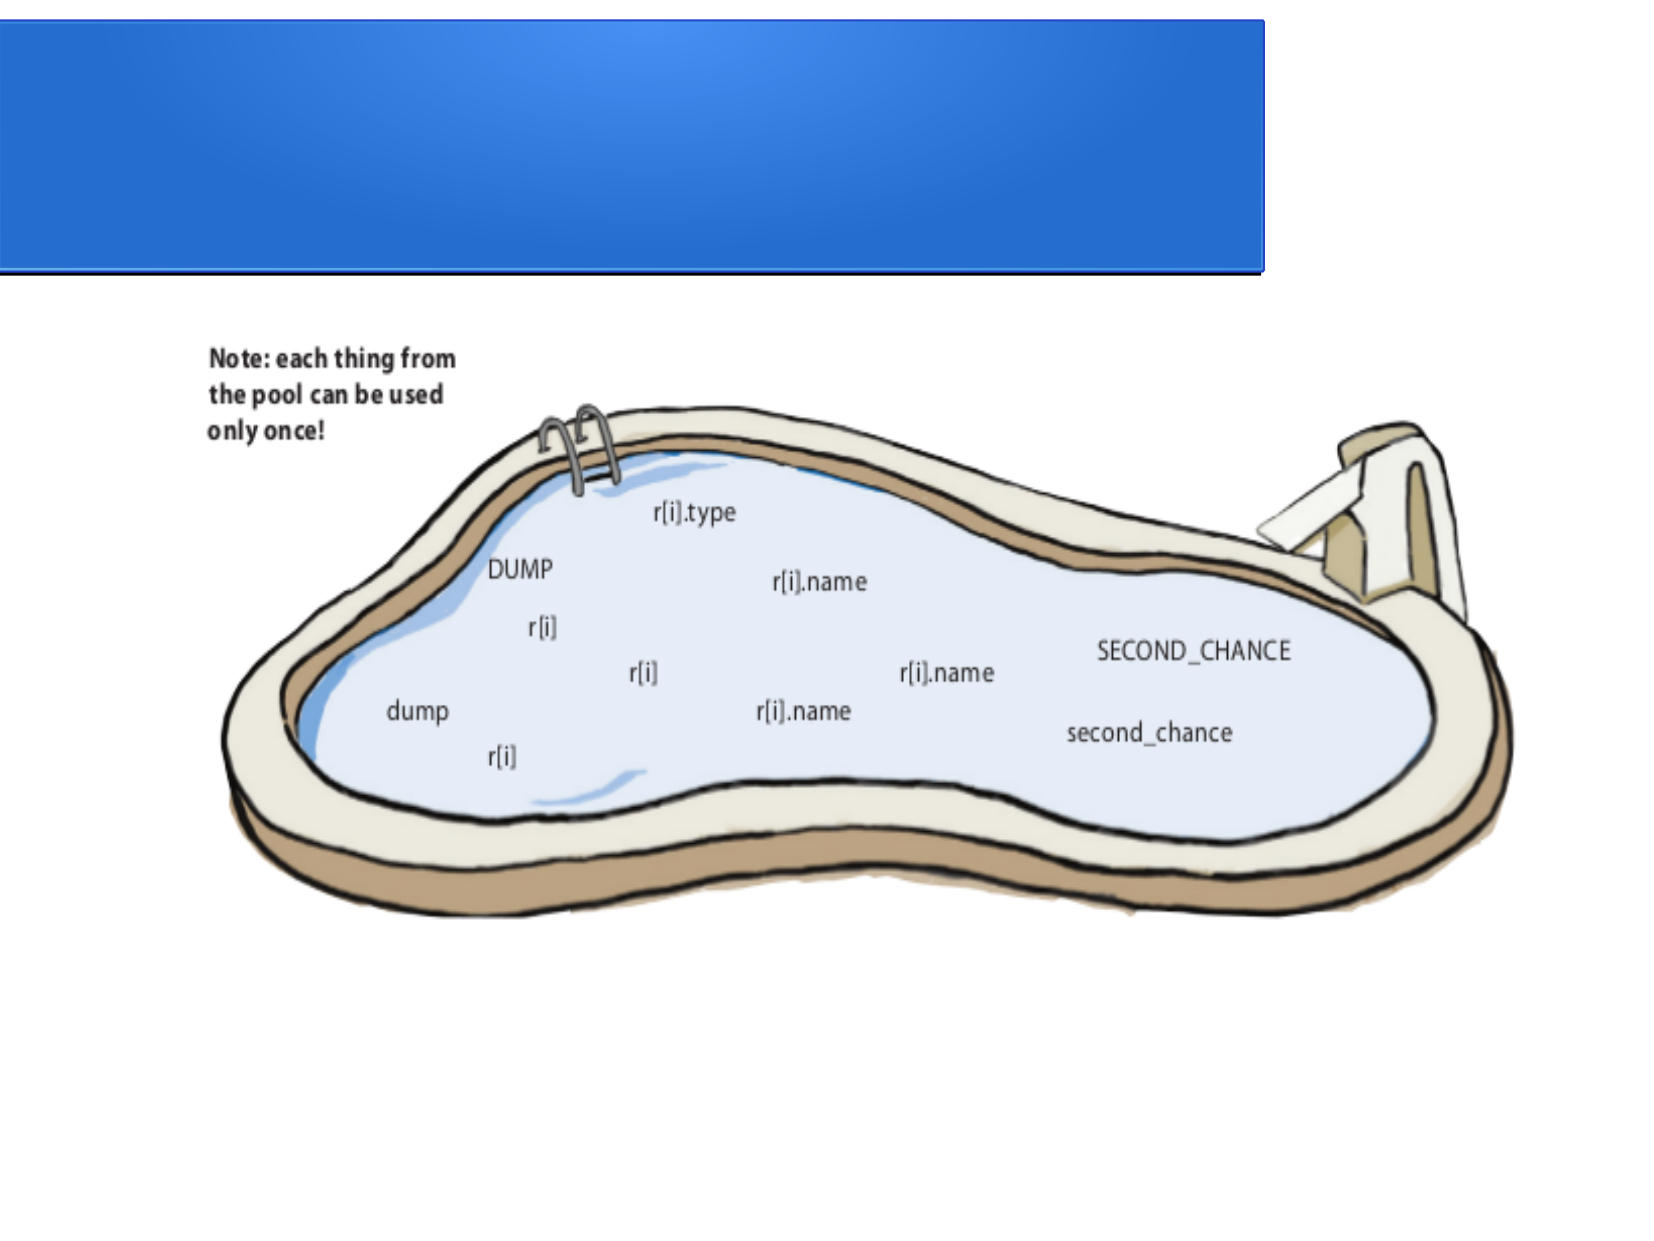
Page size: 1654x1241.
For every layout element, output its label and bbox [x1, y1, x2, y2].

picture [153, 342, 1548, 934]
